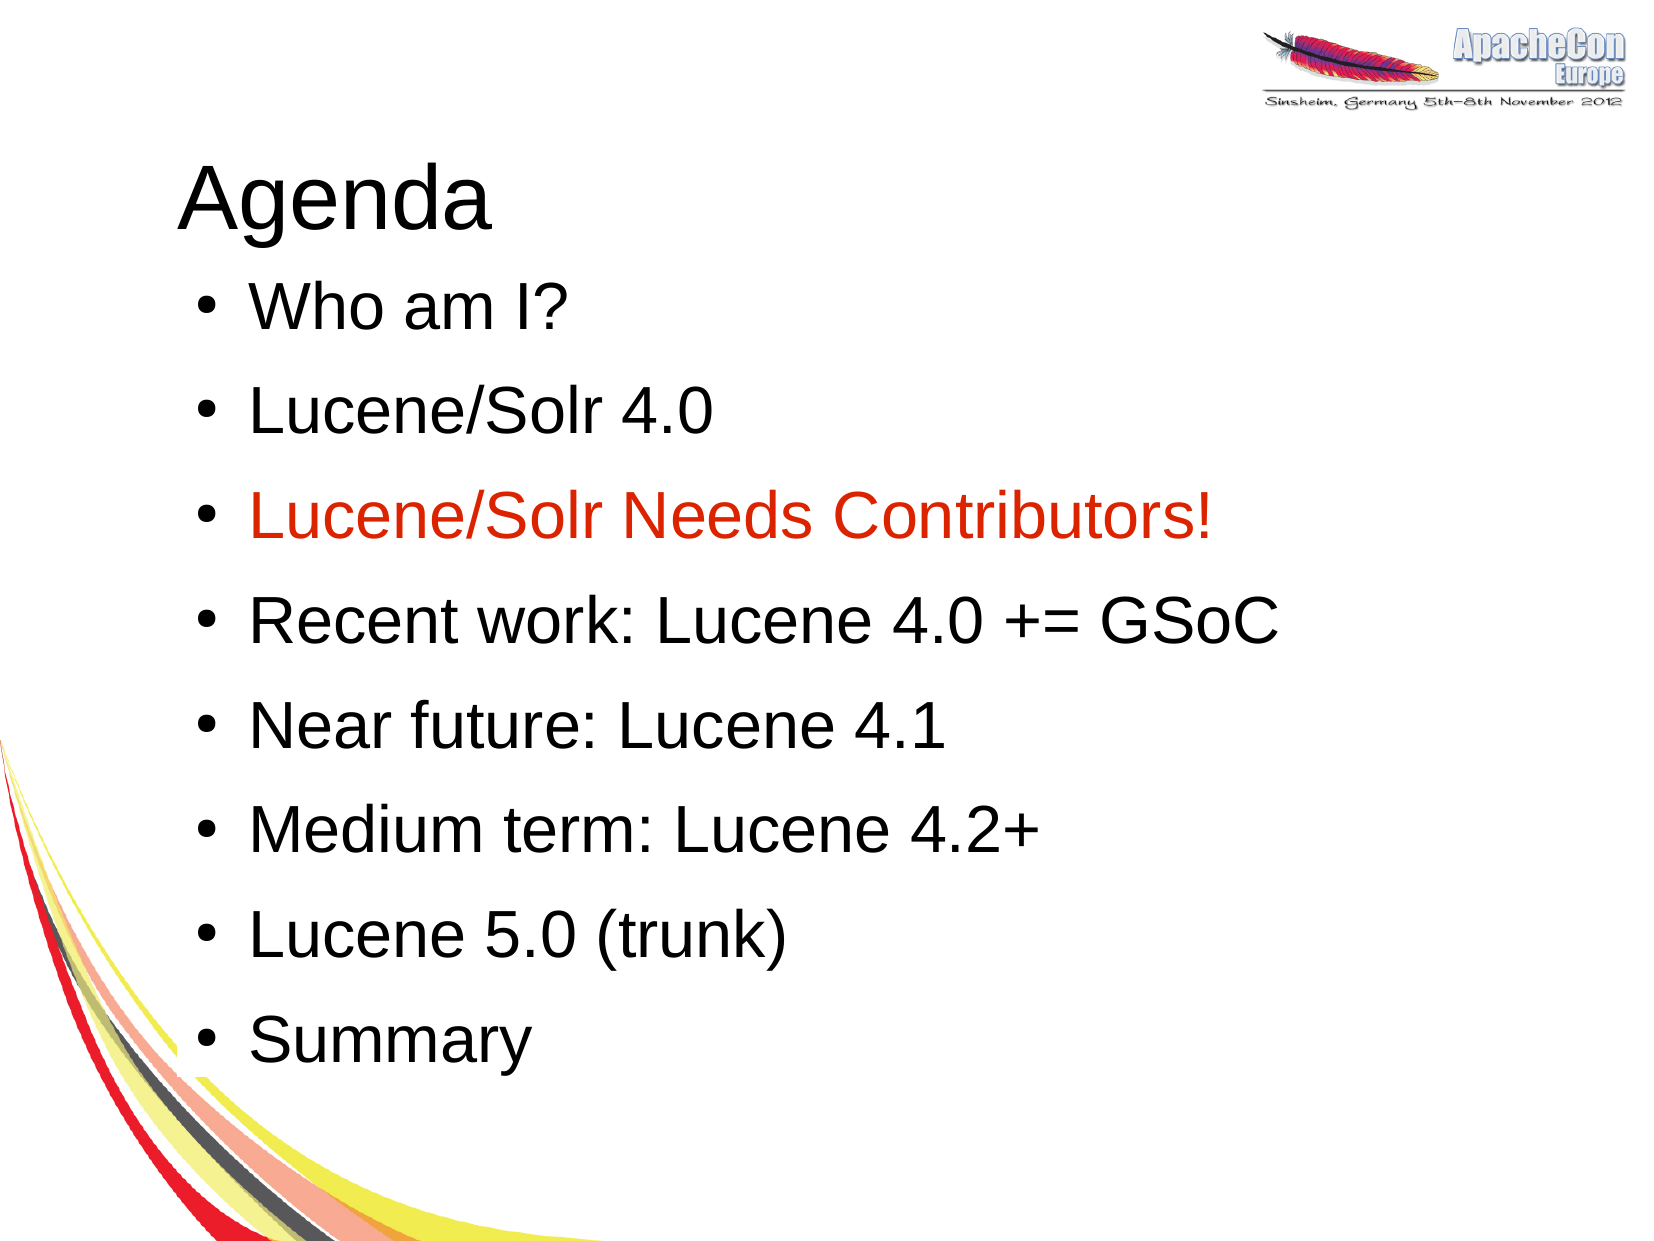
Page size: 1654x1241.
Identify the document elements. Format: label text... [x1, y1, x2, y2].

title Agenda [177, 146, 1536, 250]
picture [0, 0, 1654, 1241]
list Who am I? Lucene/Solr 4.0 Lucene/Solr Needs Contributors! Recent work: Lucene 4.0 += GSoC Near future: Lucene 4.1 Medium term: Lucene 4.2+ Lucene 5.0 (trunk) Summary [177, 268, 1536, 1075]
